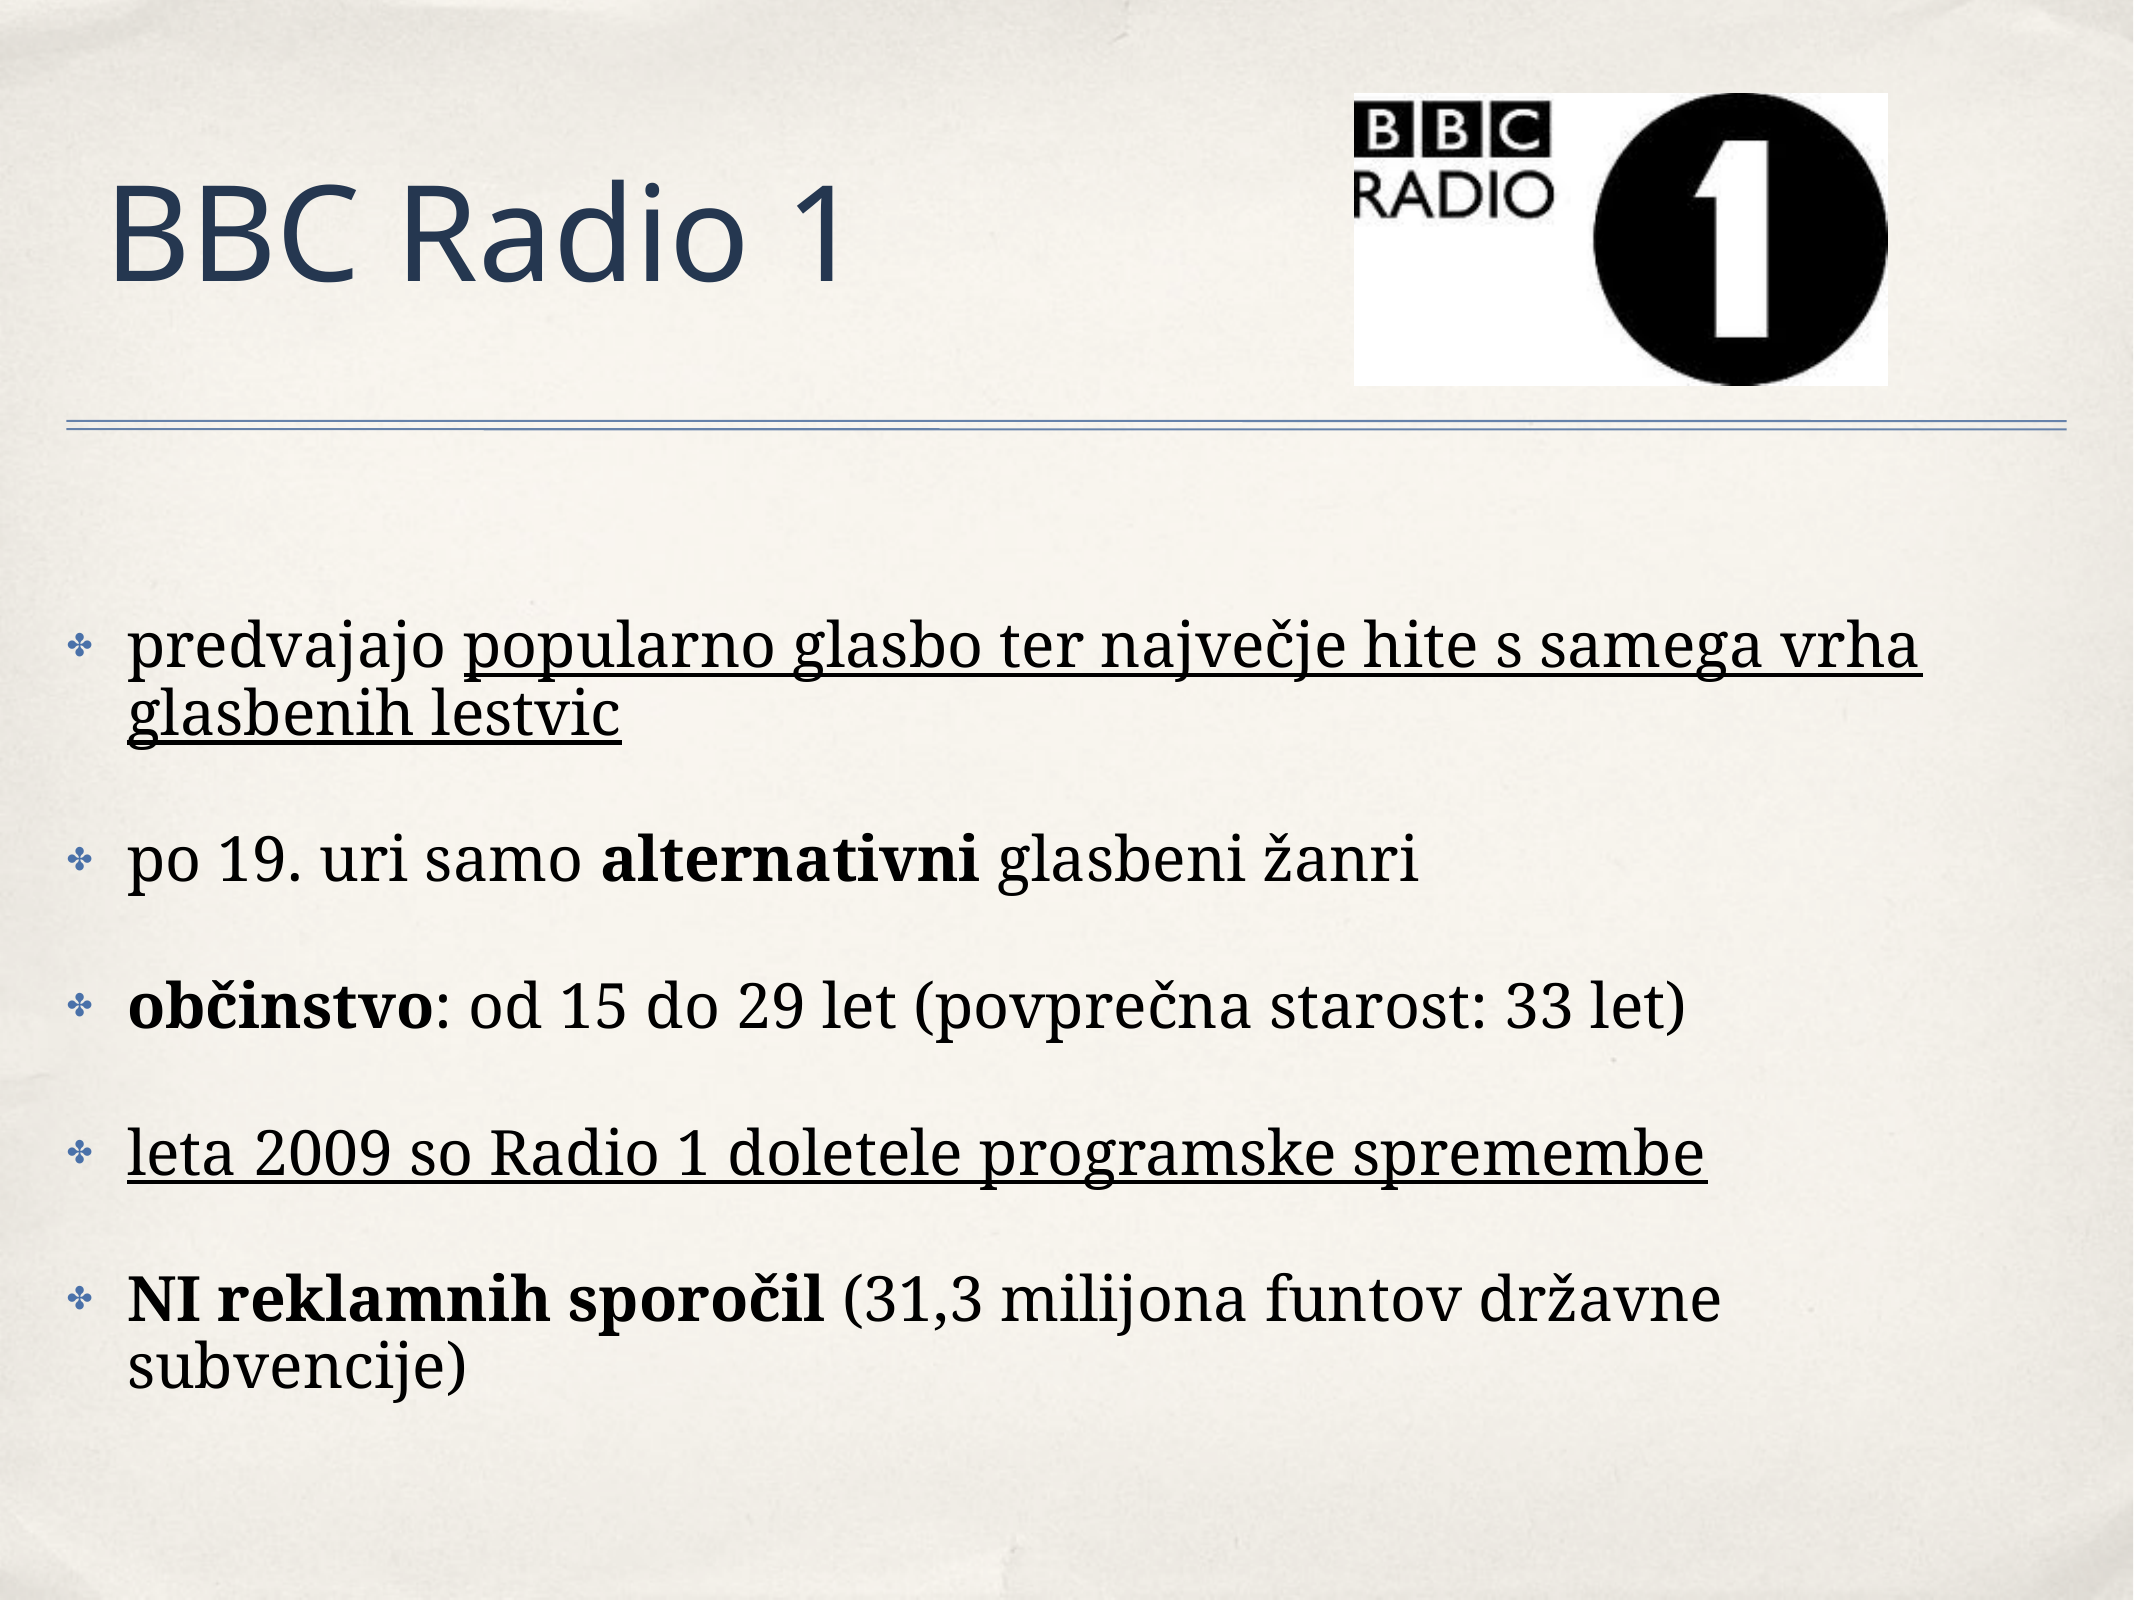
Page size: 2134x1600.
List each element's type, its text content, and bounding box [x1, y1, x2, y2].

picture [0, 0, 2134, 1600]
list predvajajo popularno glasbo ter največje hite s samega vrha glasbenih lestvic po 19. uri samo alternativni glasbeni žanri občinstvo: od 15 do 29 let (povprečna starost: 33 let) leta 2009 so Radio 1 doletele programske spremembe NI reklamnih sporočil (31,3 milijona funtov državne subvencije) [58, 447, 2075, 1570]
title BBC Radio 1 [95, 29, 2113, 448]
